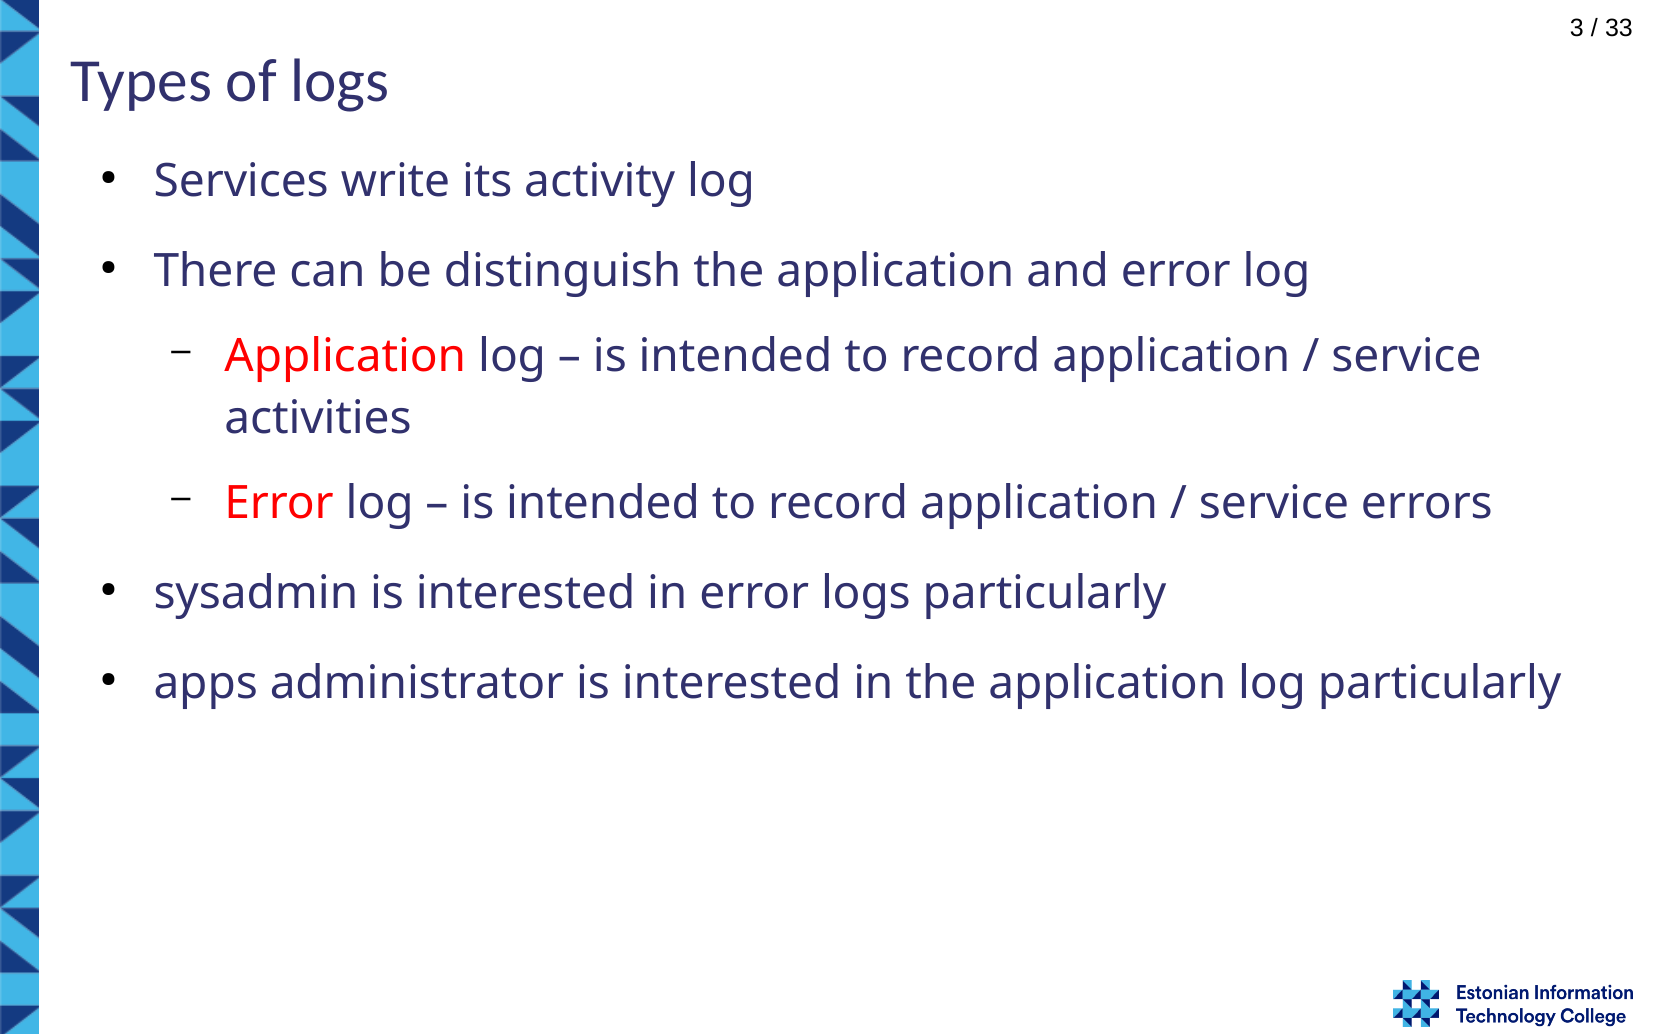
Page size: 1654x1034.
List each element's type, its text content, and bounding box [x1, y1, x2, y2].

picture [1393, 980, 1633, 1027]
title Types of logs [70, 41, 1630, 130]
list Services write its activity log There can be distinguish the application and error log Application log – is intended to record application / service activities Error log – is intended to record application / service errors sysadmin is interested in error logs particularly apps administrator is interested in the application log particularly [82, 147, 1625, 866]
